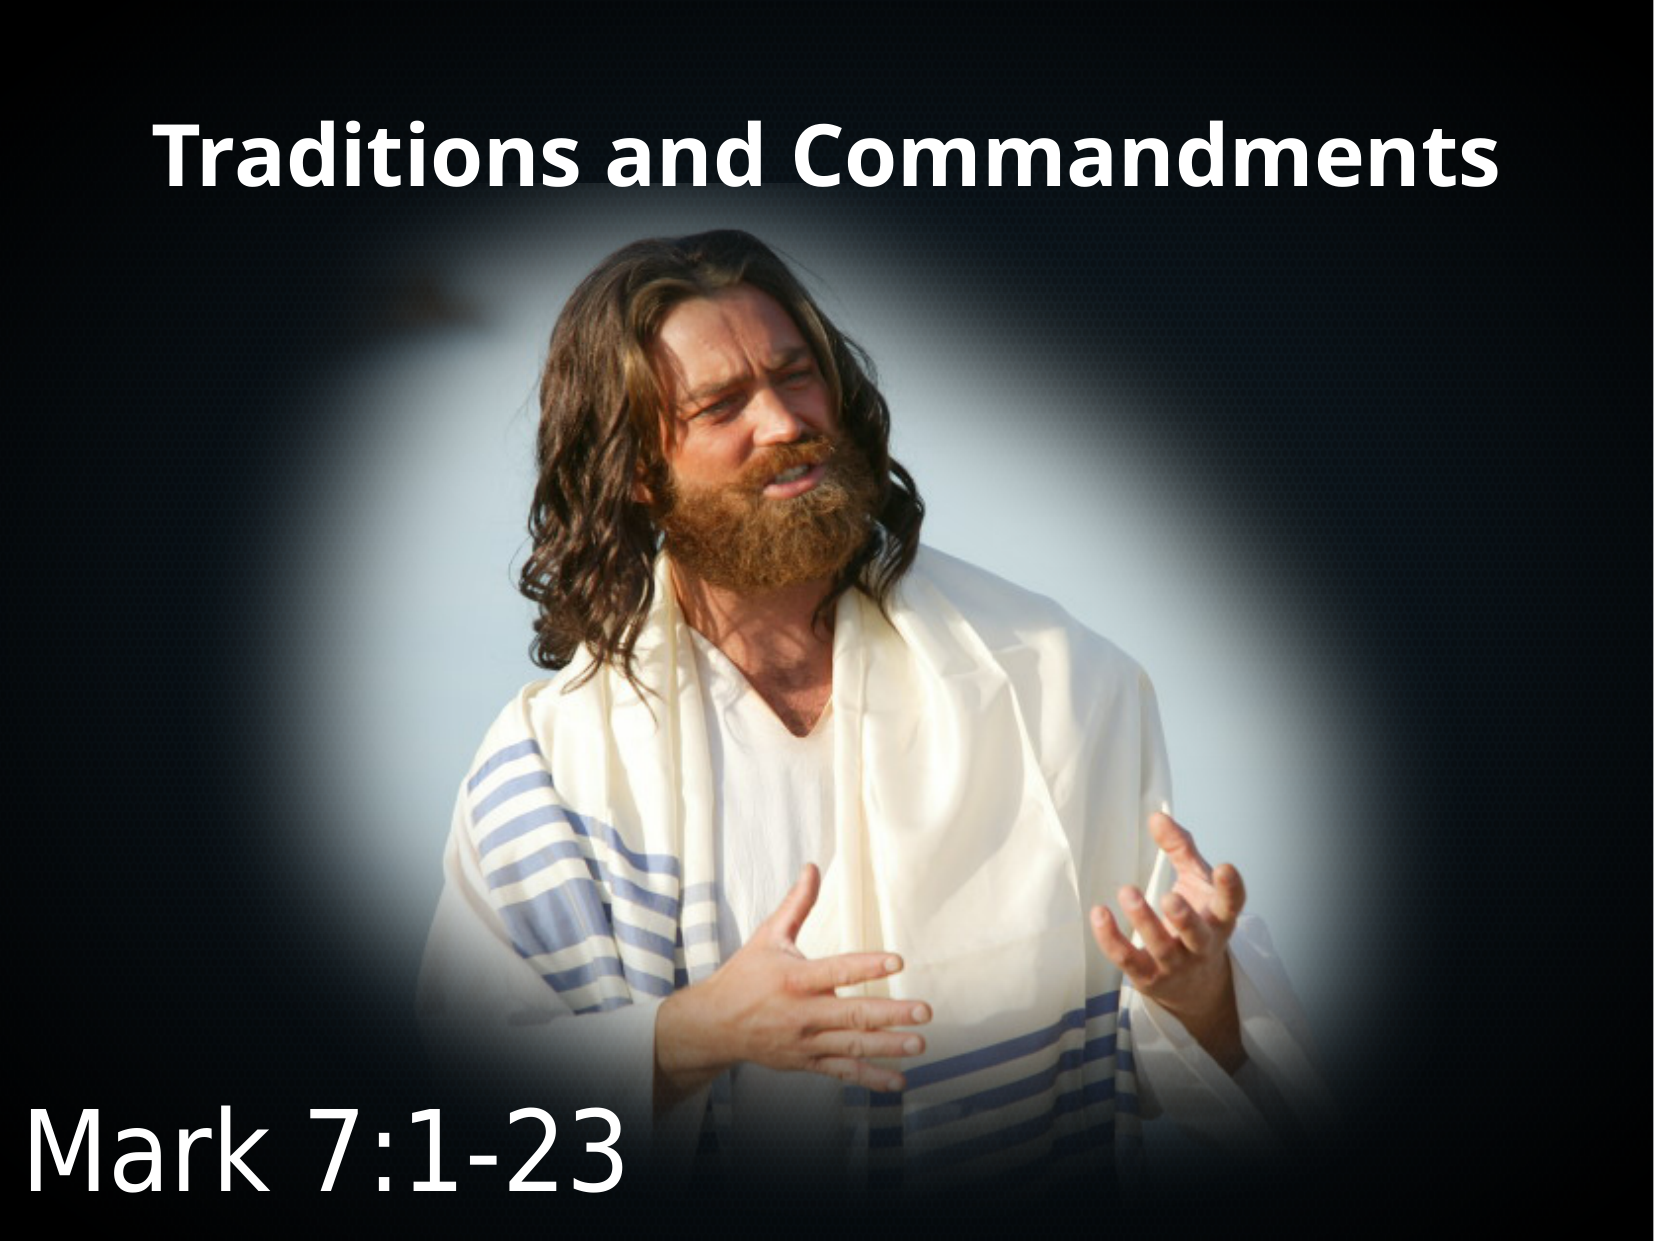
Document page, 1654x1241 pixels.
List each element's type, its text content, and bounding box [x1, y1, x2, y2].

subtitle Mark 7:1-23 [0, 1065, 653, 1240]
picture [0, 0, 1654, 1241]
title Traditions and Commandments [82, 49, 1571, 257]
